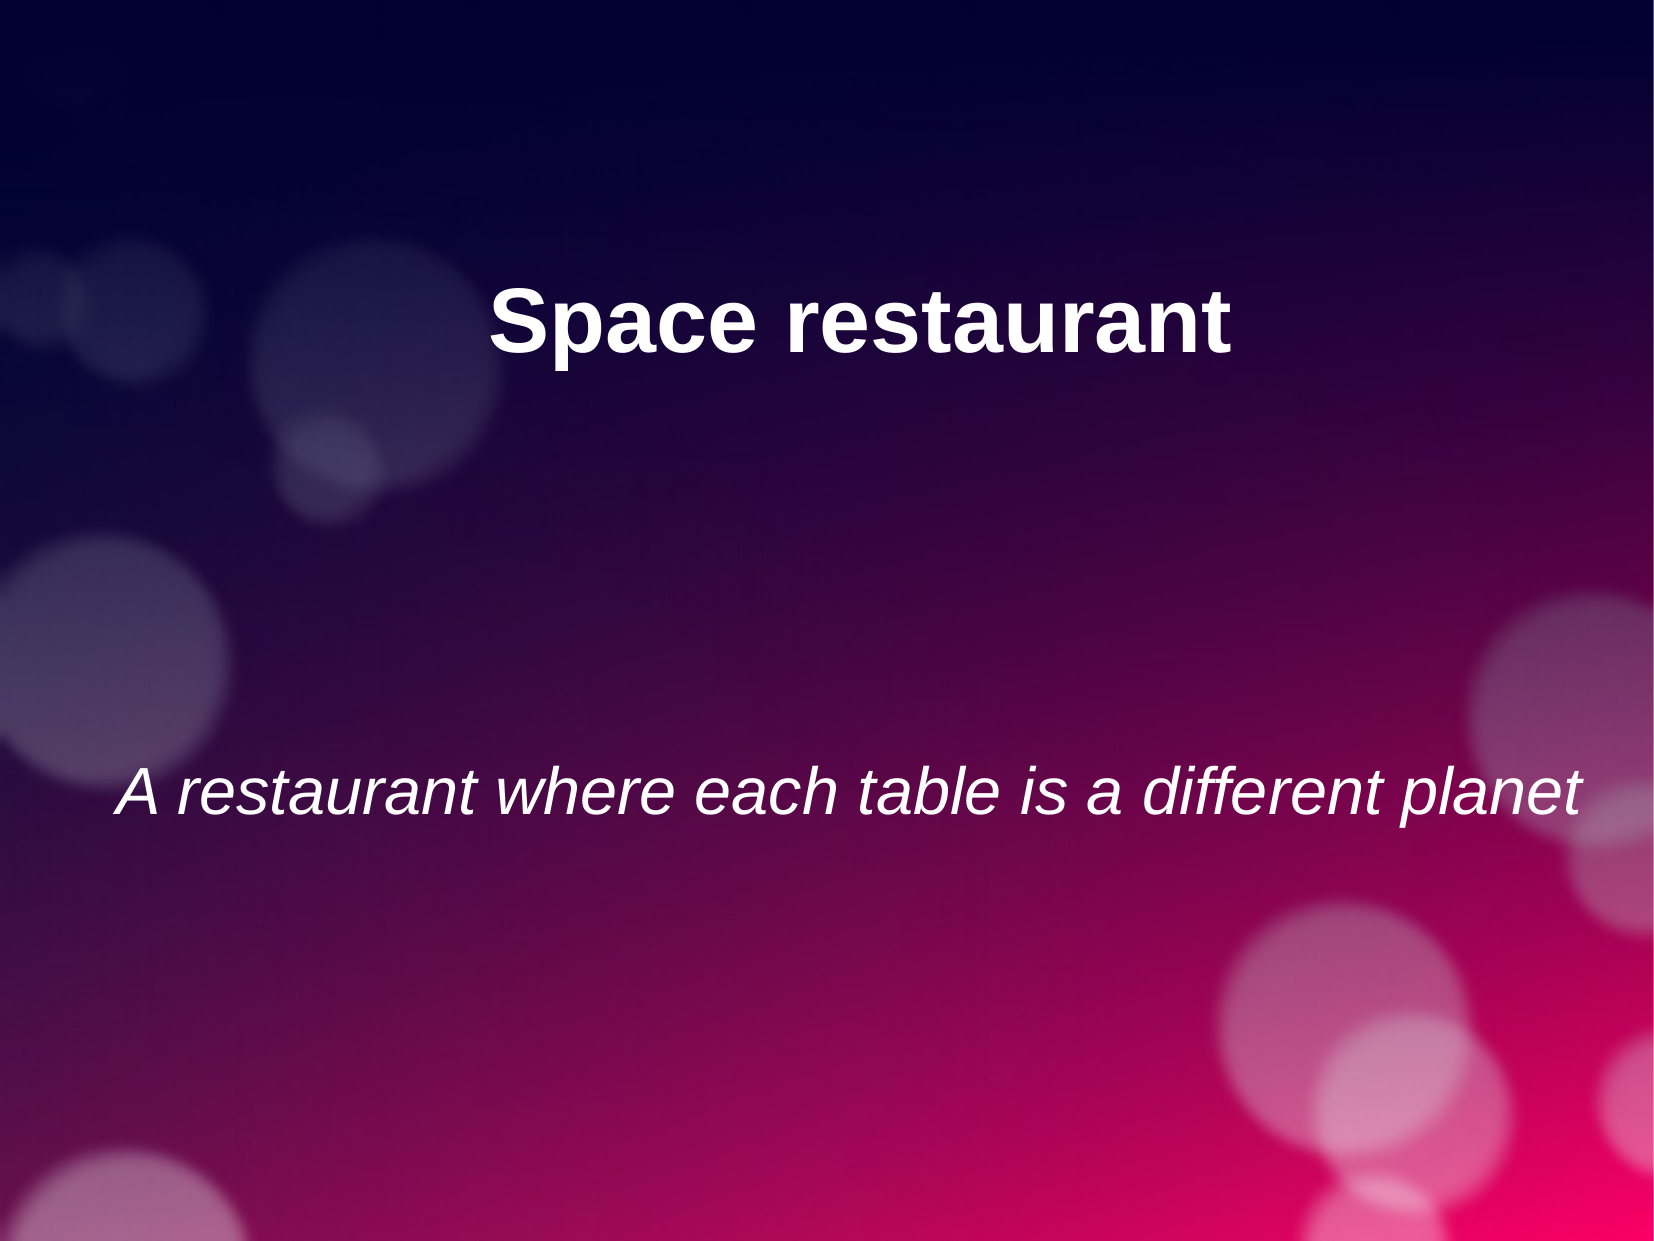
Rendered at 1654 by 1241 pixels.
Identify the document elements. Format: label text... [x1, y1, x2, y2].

subtitle A restaurant where each table is a different planet [82, 566, 1619, 1010]
text_box [406, 575, 1335, 717]
title Space restaurant [106, 212, 1595, 420]
